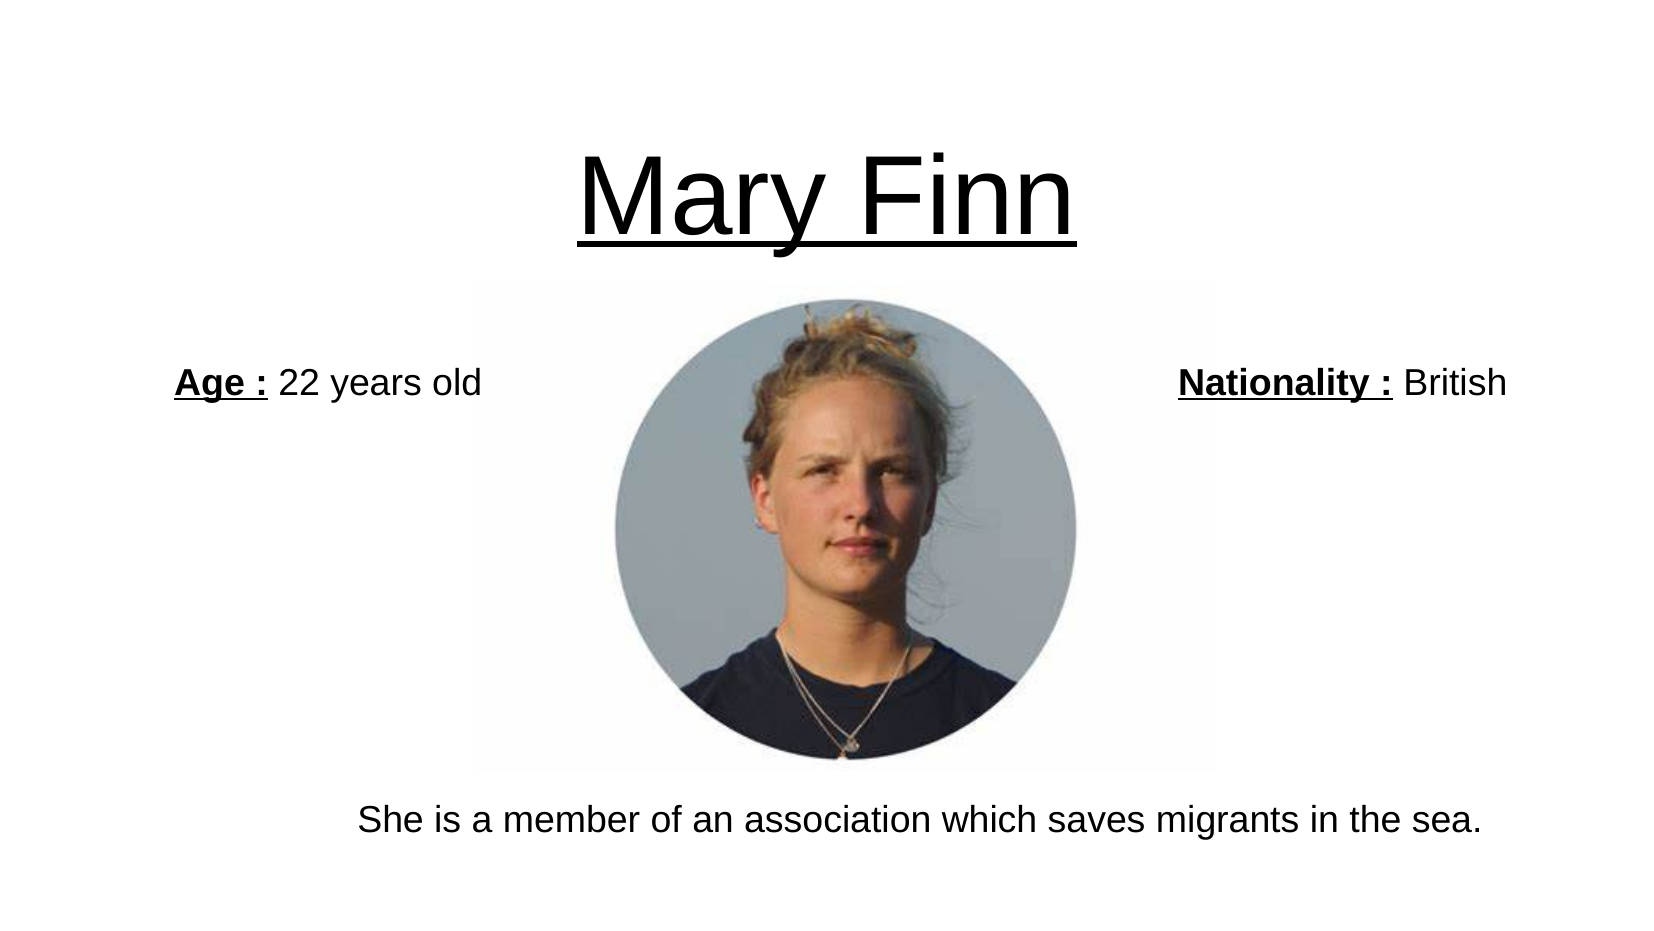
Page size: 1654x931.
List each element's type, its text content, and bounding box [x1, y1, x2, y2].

text_box Nationality : British [1163, 354, 1524, 454]
title Mary Finn [82, 37, 1571, 343]
text_box She is a member of an association which saves migrants in the sea. [342, 791, 1382, 891]
text_box Age : 22 years old [159, 354, 502, 454]
picture [475, 283, 1217, 776]
